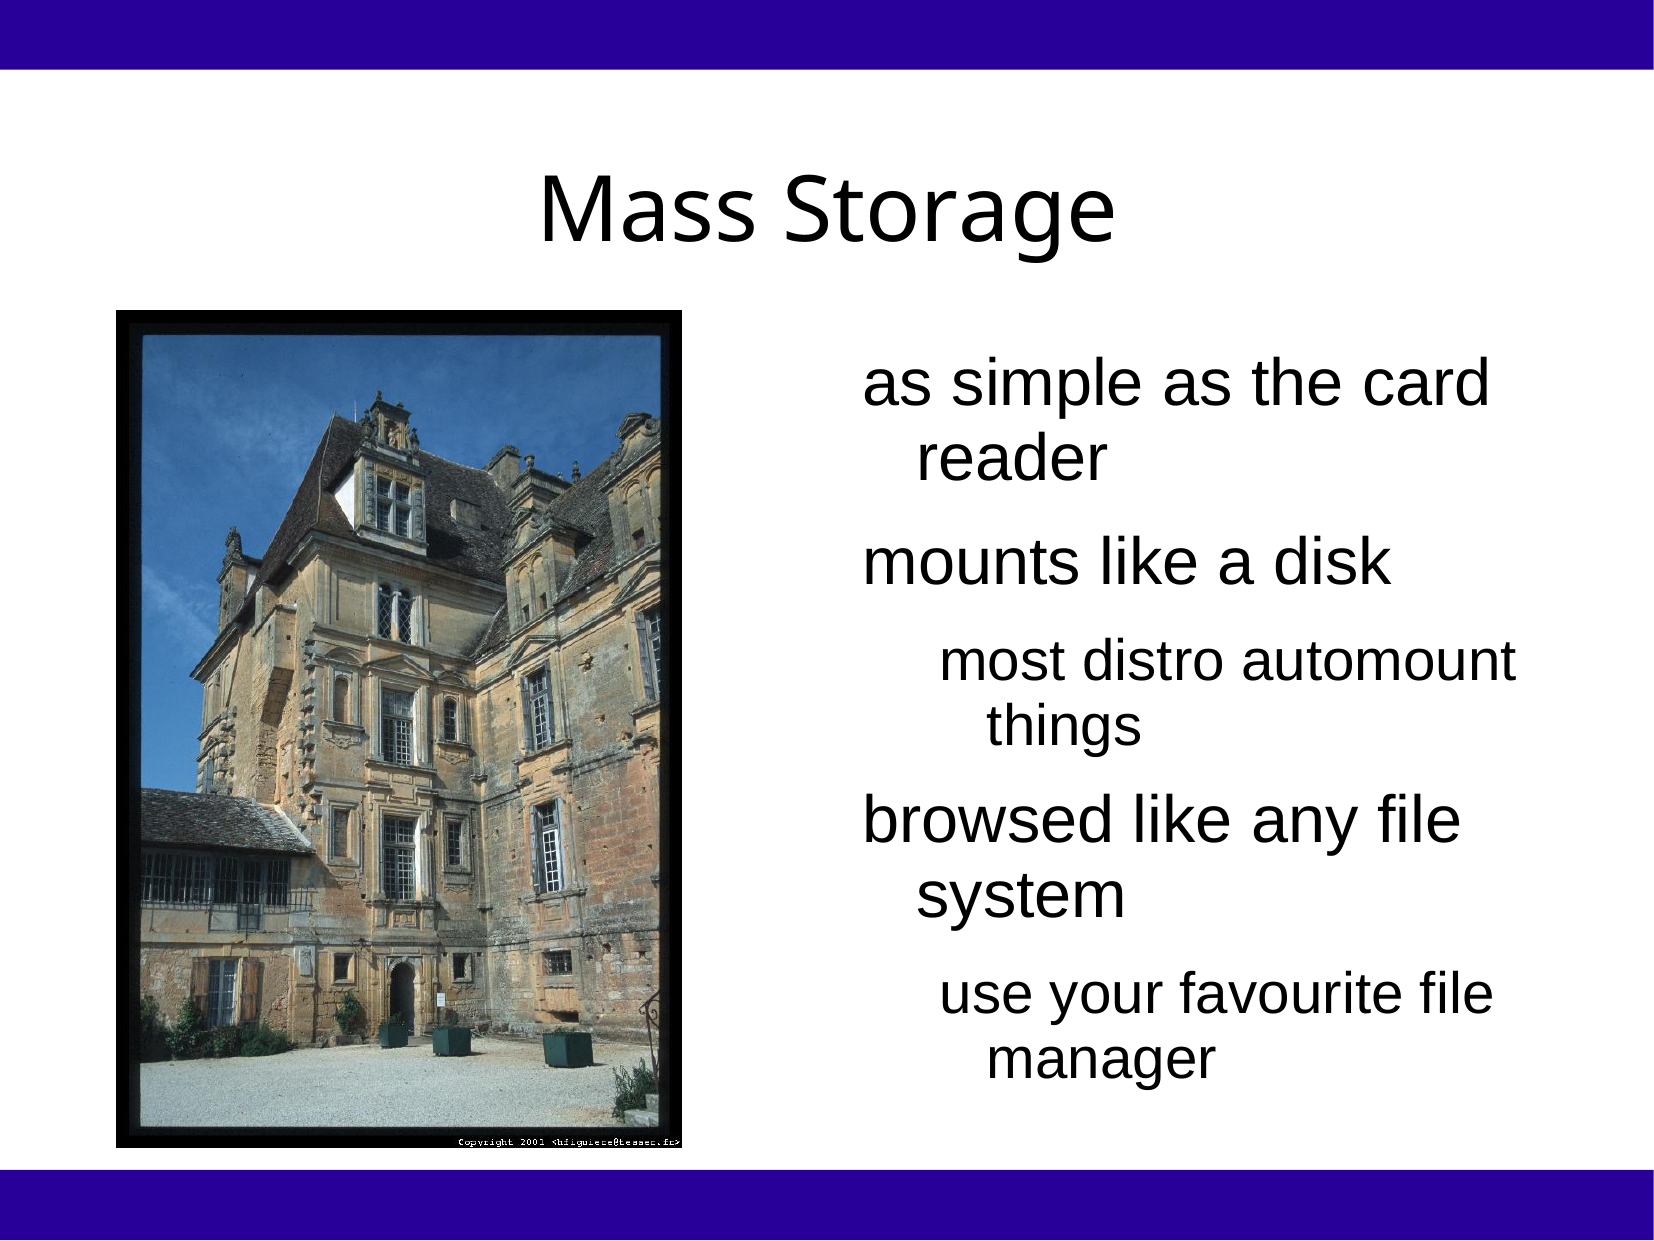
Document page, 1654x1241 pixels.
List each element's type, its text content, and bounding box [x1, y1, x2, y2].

picture [116, 310, 682, 1148]
list as simple as the card reader mounts like a disk most distro automount things browsed like any file system use your favourite file manager [845, 344, 1535, 1163]
title Mass Storage [121, 102, 1534, 311]
